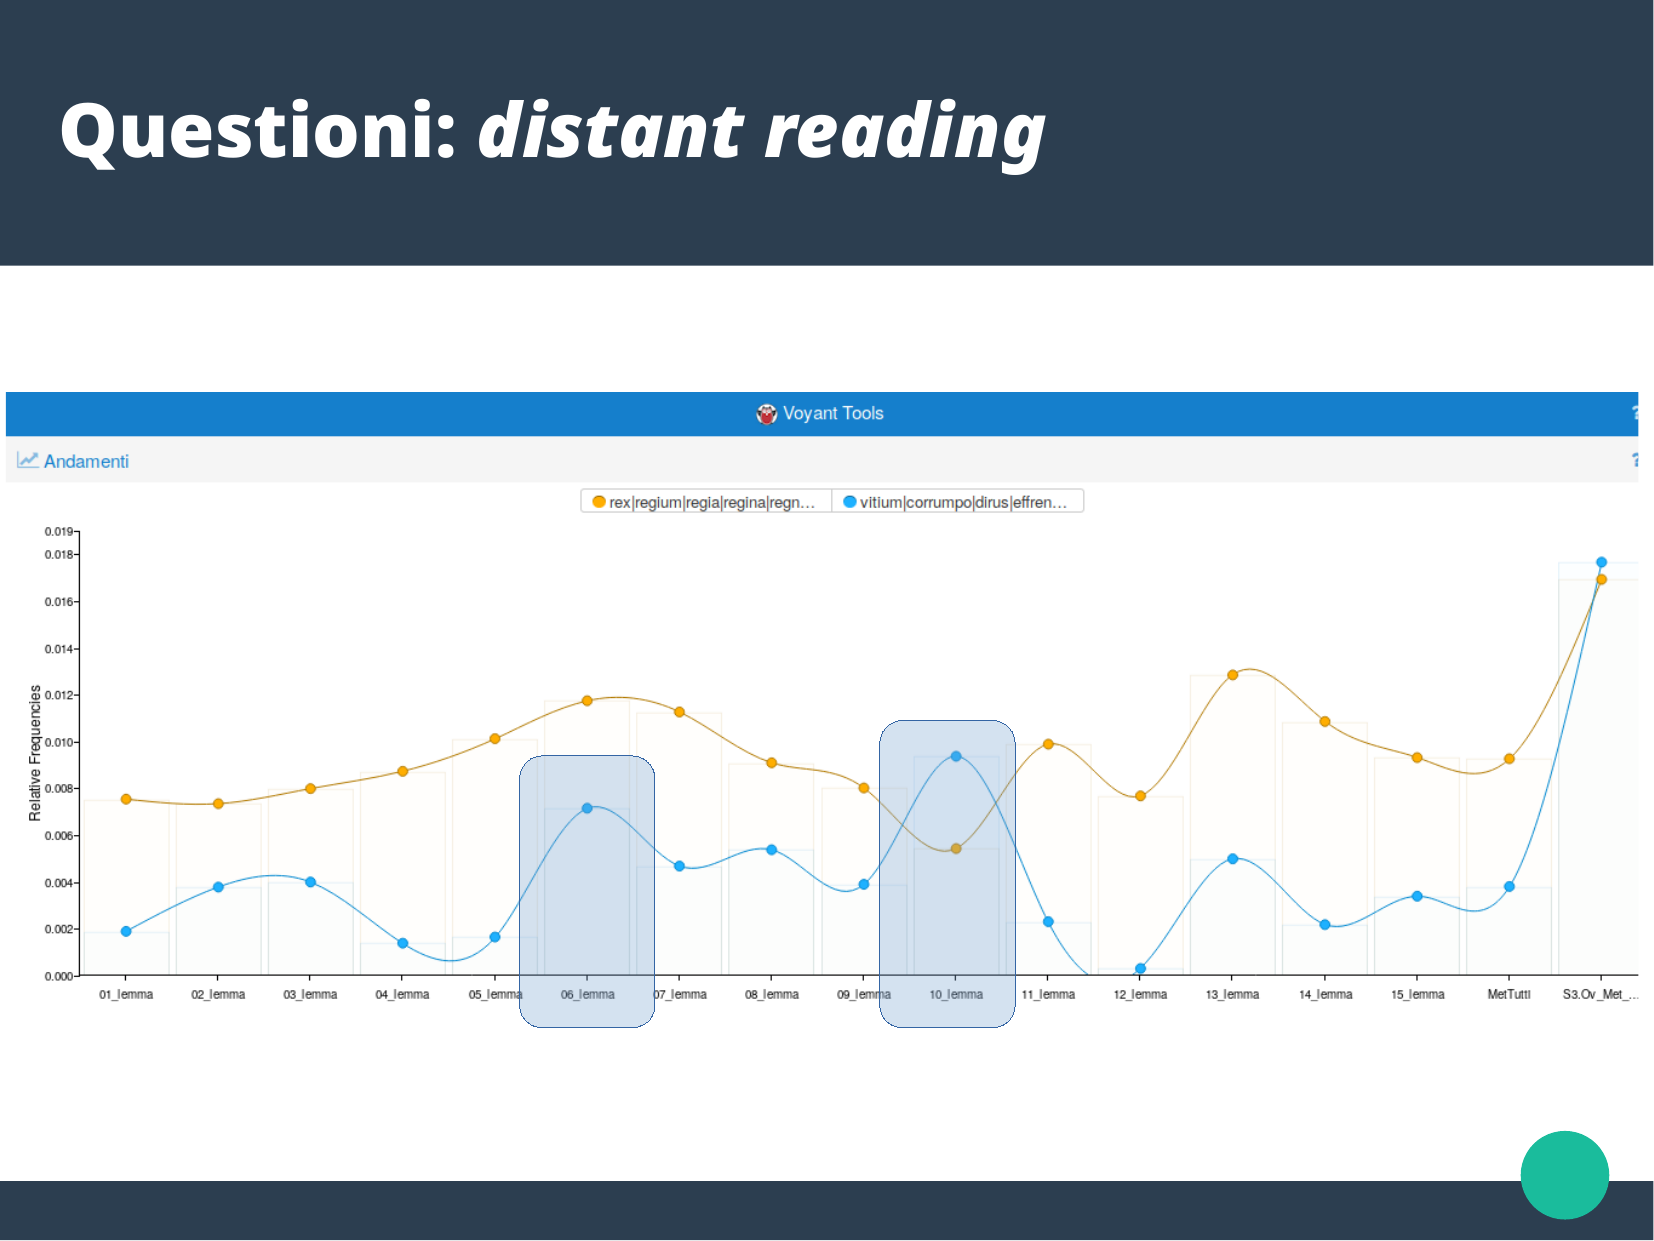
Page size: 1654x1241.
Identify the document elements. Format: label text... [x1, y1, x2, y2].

picture [5, 392, 1639, 1007]
text_box [519, 755, 655, 1028]
title Questioni: distant reading [59, 49, 1595, 207]
text_box [879, 720, 1016, 1028]
